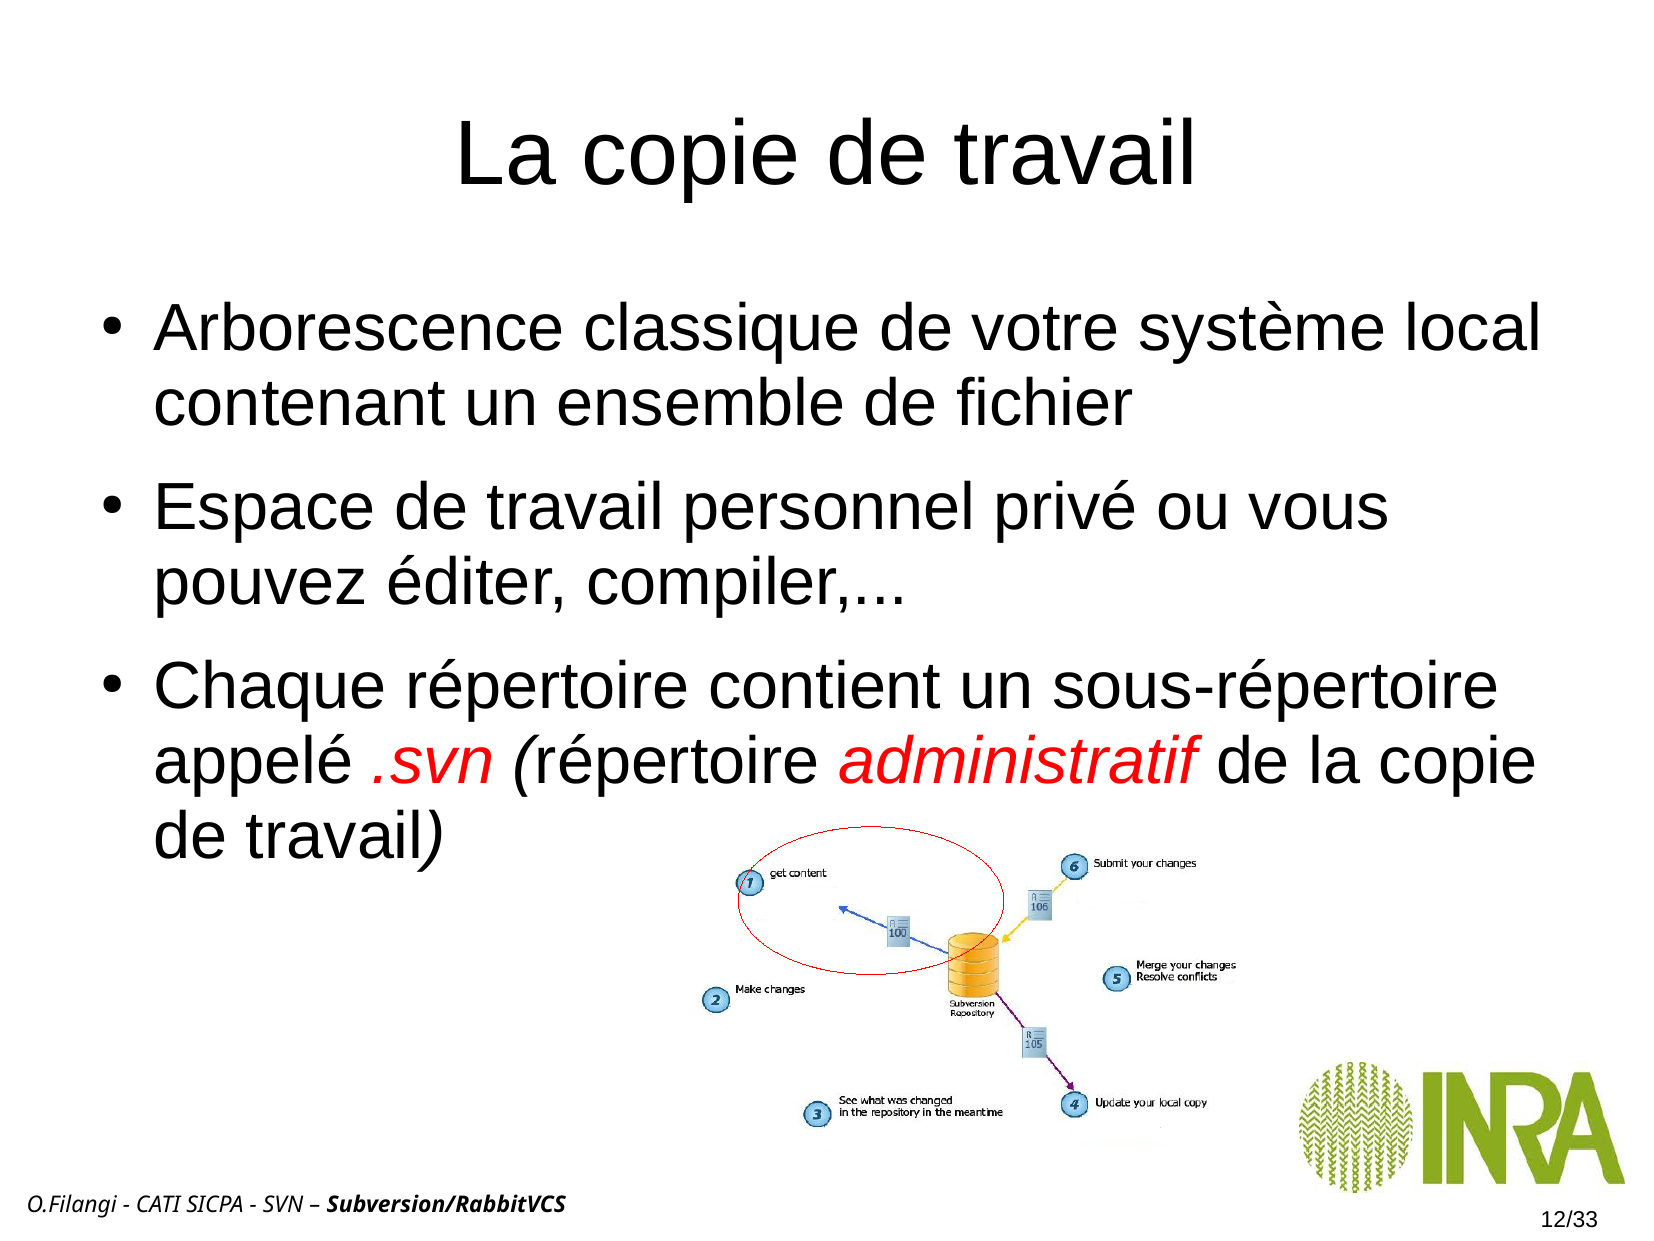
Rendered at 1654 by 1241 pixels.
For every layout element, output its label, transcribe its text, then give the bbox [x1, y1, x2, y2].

text_box <numéro>/34 [1525, 1199, 1654, 1241]
list Arborescence classique de votre système local contenant un ensemble de fichier Espace de travail personnel privé ou vous pouvez éditer, compiler,... Chaque répertoire contient un sous-répertoire appelé .svn (répertoire administratif de la copie de travail) [82, 290, 1571, 1109]
picture [1299, 1062, 1625, 1193]
text_box [738, 826, 1004, 975]
picture [679, 1109, 1270, 1152]
title La copie de travail [82, 49, 1571, 257]
text_box O.Filangi - CATI SICPA - SVN – Subversion/RabbitVCS [5, 1181, 611, 1227]
